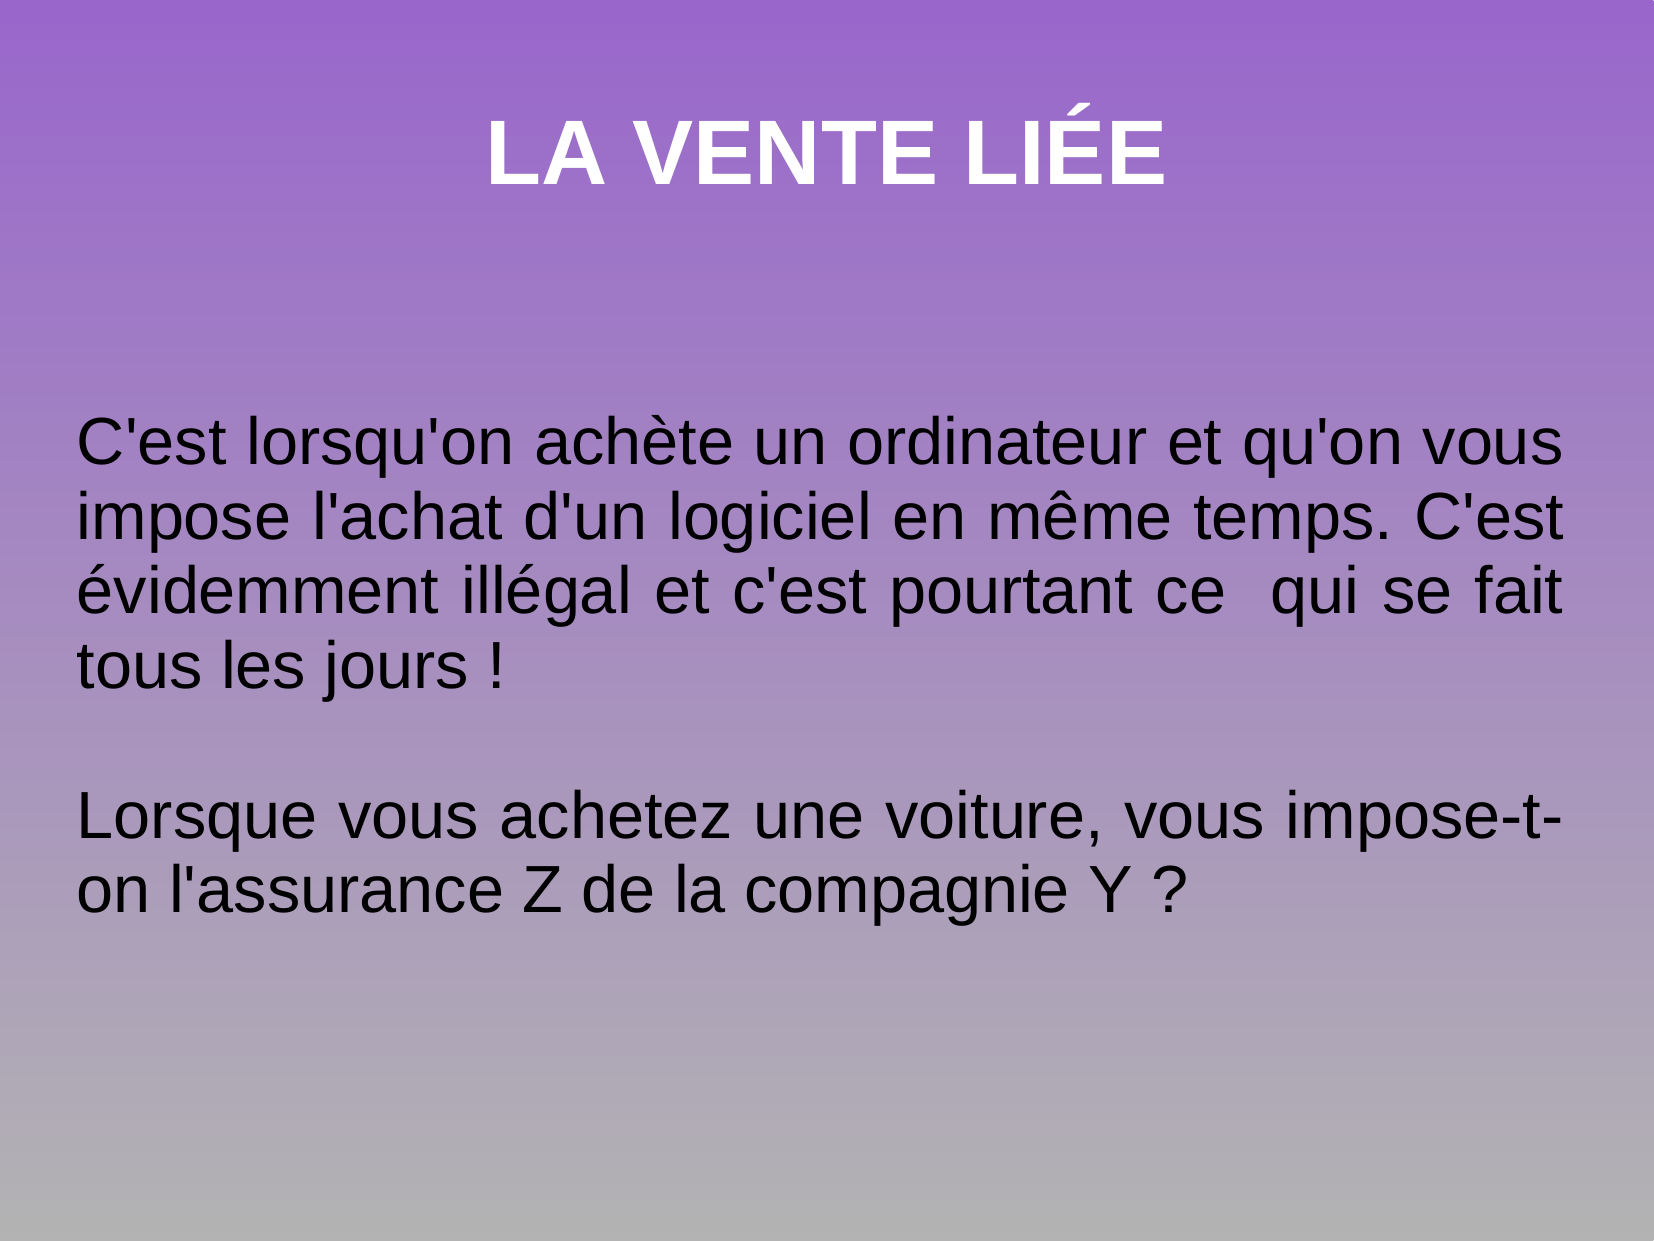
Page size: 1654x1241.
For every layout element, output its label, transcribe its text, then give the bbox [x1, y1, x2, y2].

title LA VENTE LIÉE [82, 49, 1571, 257]
text_box C'est lorsqu'on achète un ordinateur et qu'on vous impose l'achat d'un logiciel en même temps. C'est évidemment illégal et c'est pourtant ce qui se fait tous les jours ! Lorsque vous achetez une voiture, vous impose-t-on l'assurance Z de la compagnie Y ? [76, 293, 1565, 1113]
